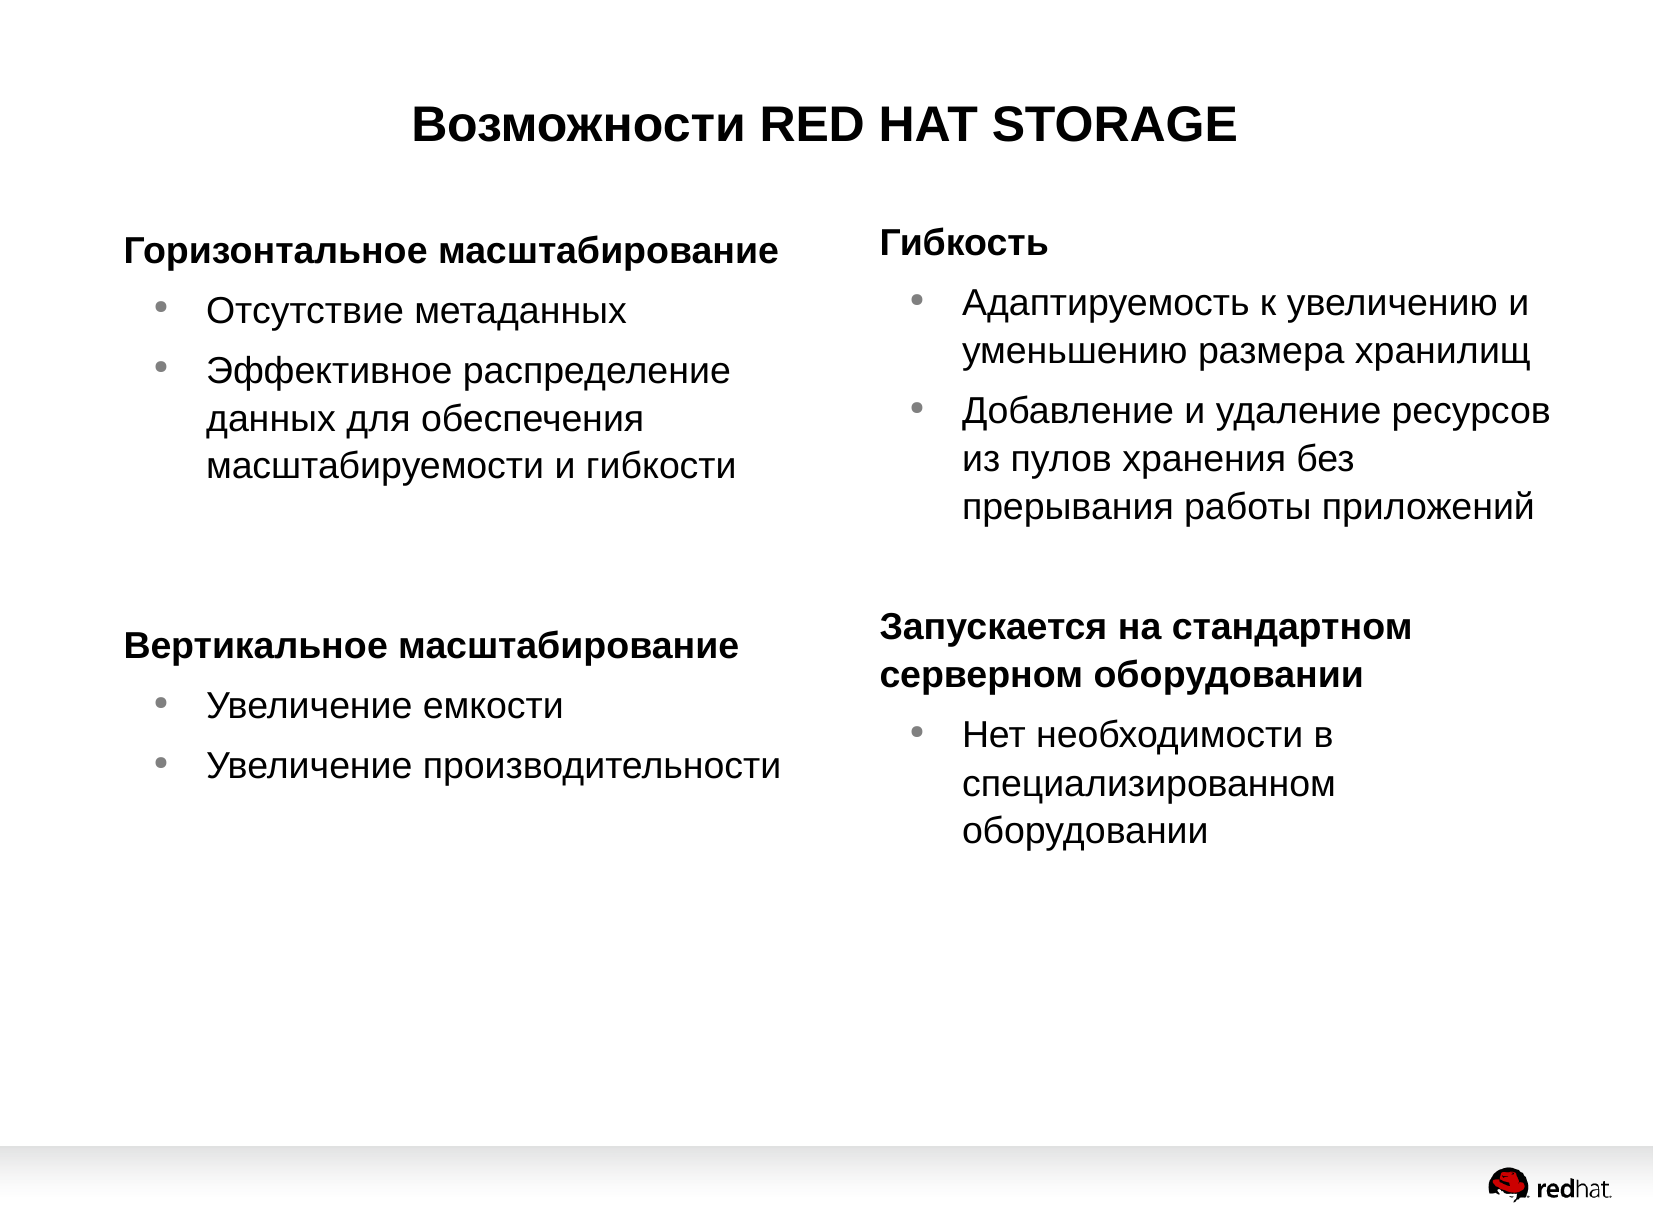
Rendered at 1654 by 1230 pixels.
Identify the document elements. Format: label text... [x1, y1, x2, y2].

picture [0, 1146, 1653, 1230]
list Горизонтальное масштабирование Отсутствие метаданных Эффективное распределение данных для обеспечения масштабируемости и гибкости Вертикальное масштабирование Увеличение емкости Увеличение производительности [108, 218, 821, 1111]
list Гибкость Адаптируемость к увеличению и уменьшению размера хранилищ Добавление и удаление ресурсов из пулов хранения без прерывания работы приложений Запускается на стандартном серверном оборудовании Нет необходимости в специализированном оборудовании [864, 211, 1578, 1104]
text_box Возможности RED HAT STORAGE [149, 88, 1500, 160]
